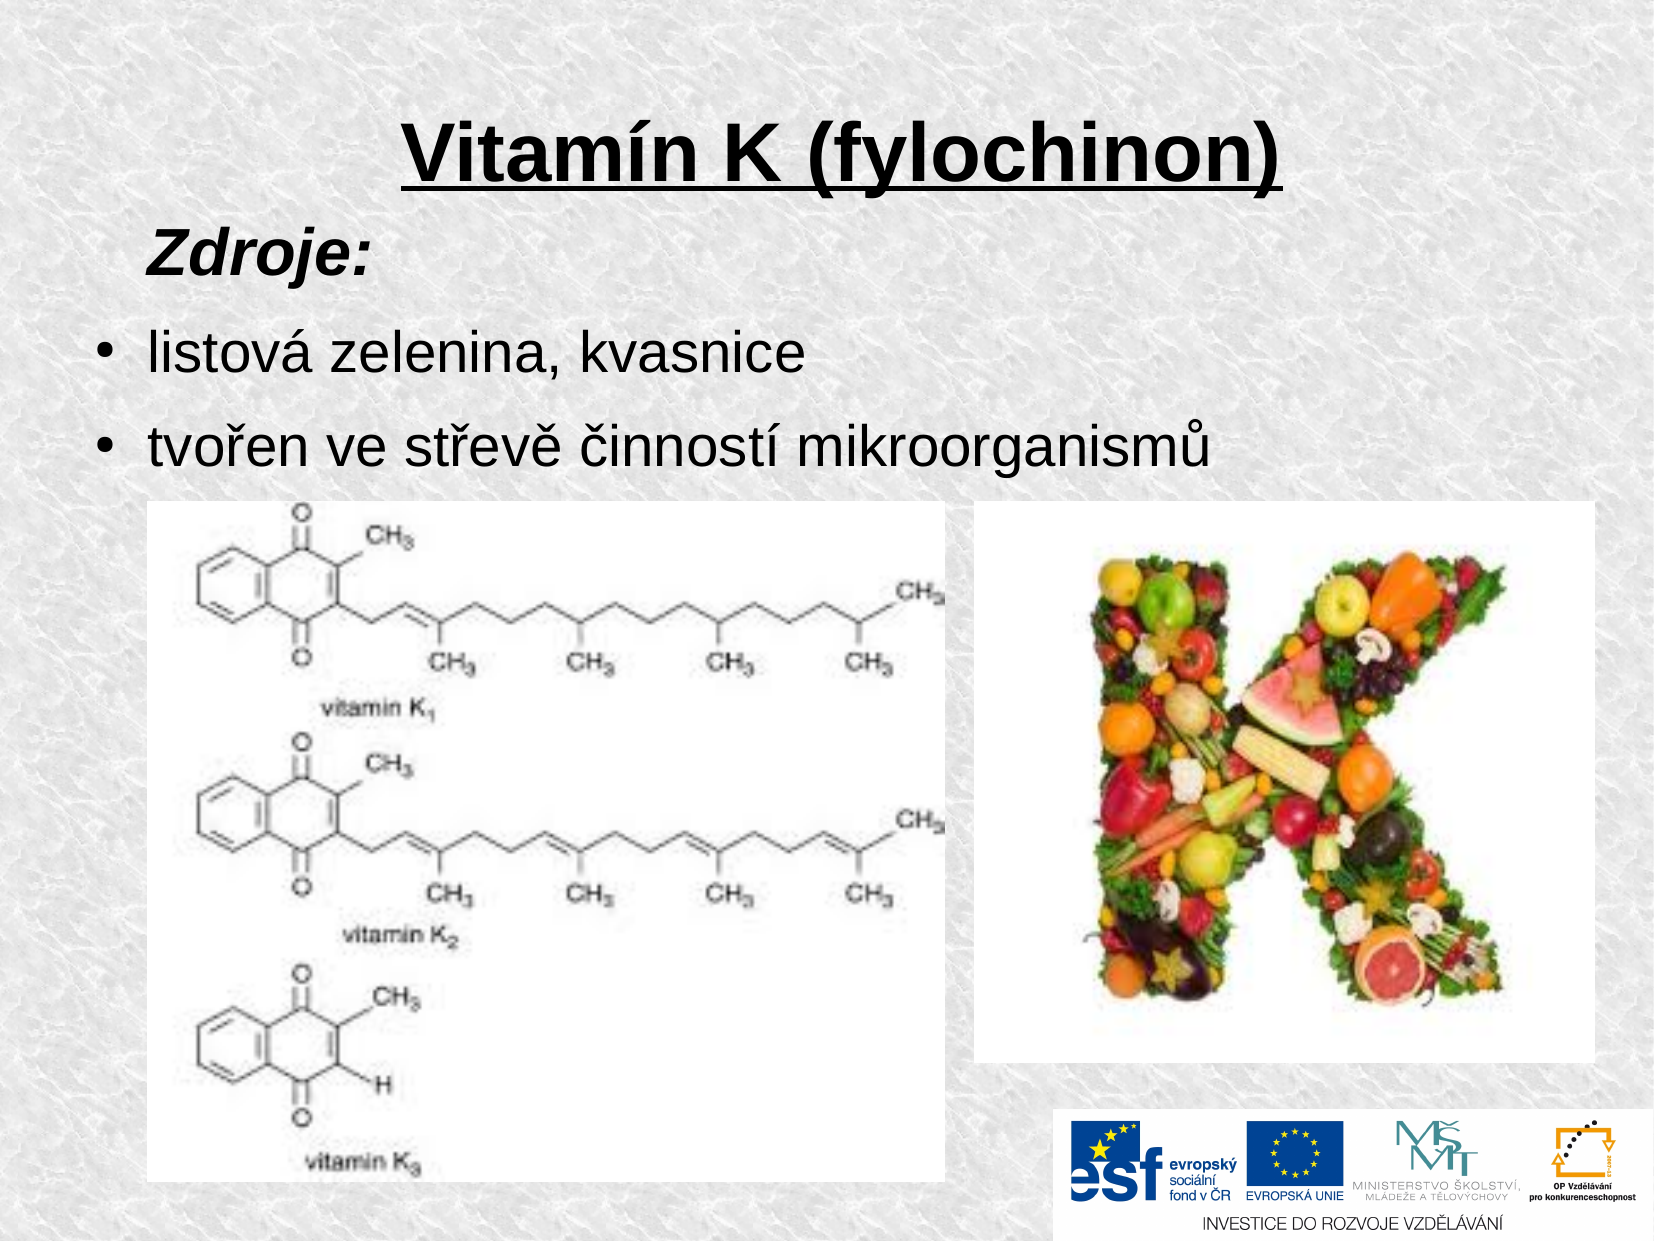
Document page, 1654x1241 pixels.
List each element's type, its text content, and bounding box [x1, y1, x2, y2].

picture [0, 0, 1654, 1241]
list Zdroje: listová zelenina, kvasnice tvořen ve střevě činností mikroorganismů [76, 215, 1565, 1034]
title Vitamín K (fylochinon) [82, 49, 1571, 257]
